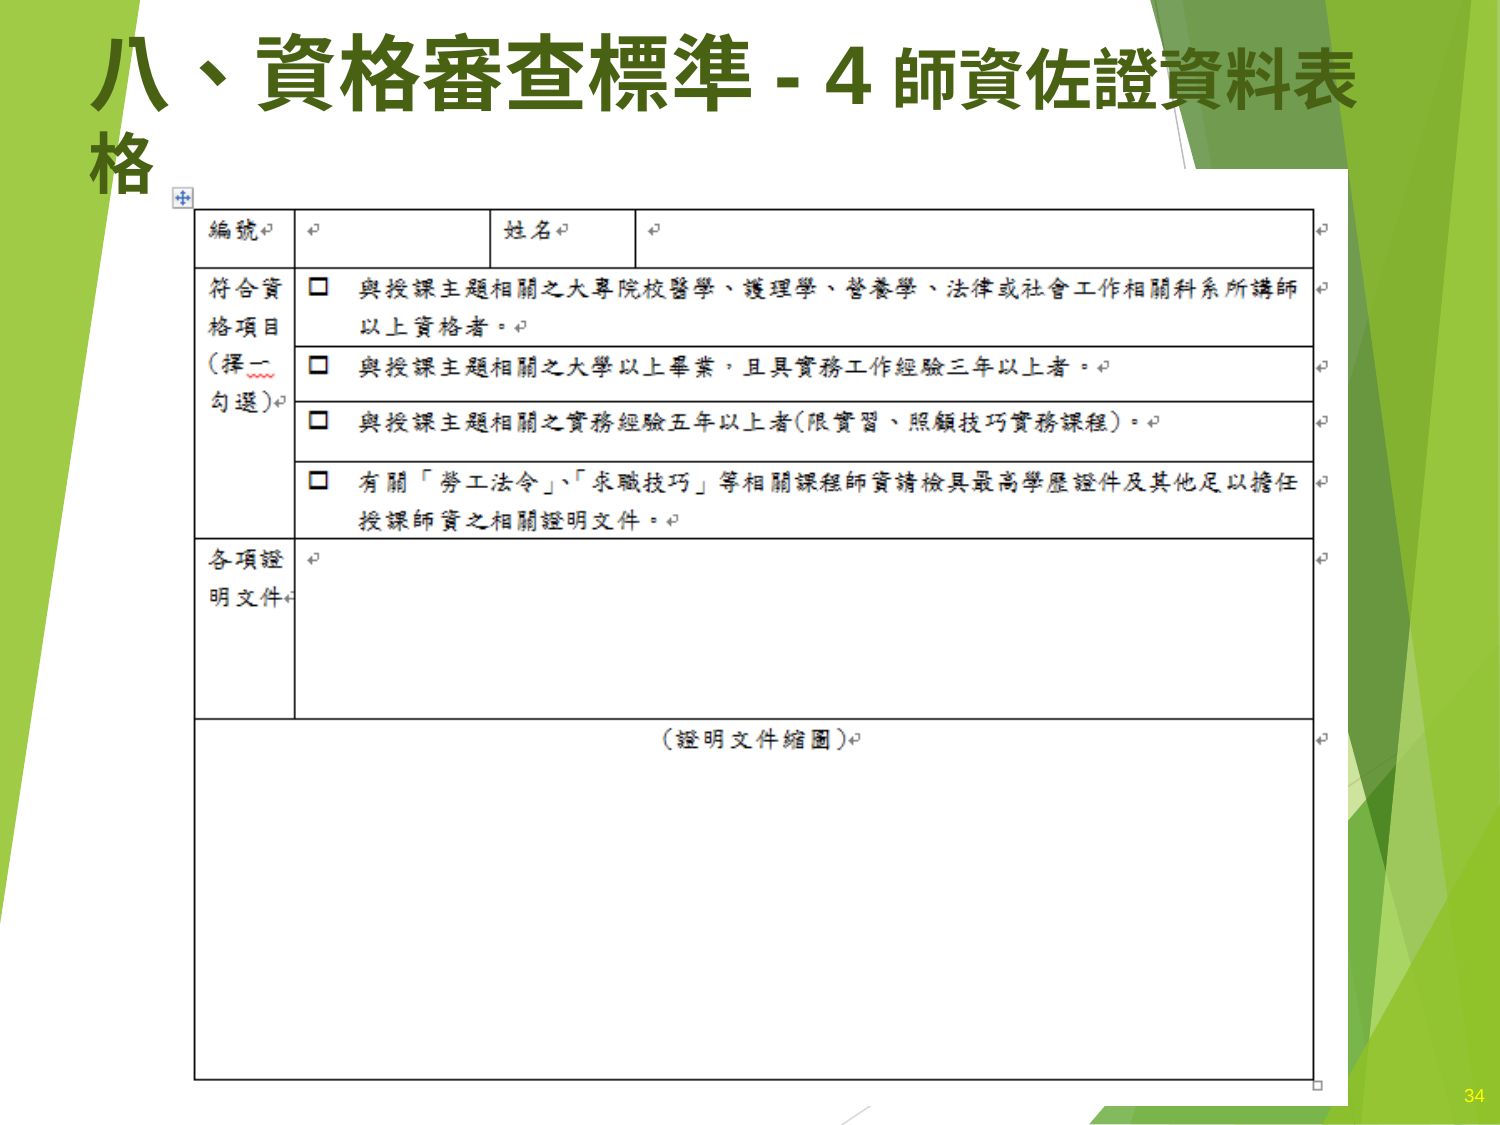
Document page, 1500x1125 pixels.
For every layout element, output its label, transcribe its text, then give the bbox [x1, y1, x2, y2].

text_box 八、資格審查標準- 4師資佐證資料表格 [73, 14, 1434, 210]
text_box 34 [1415, 1065, 1500, 1125]
picture [159, 210, 1348, 1106]
